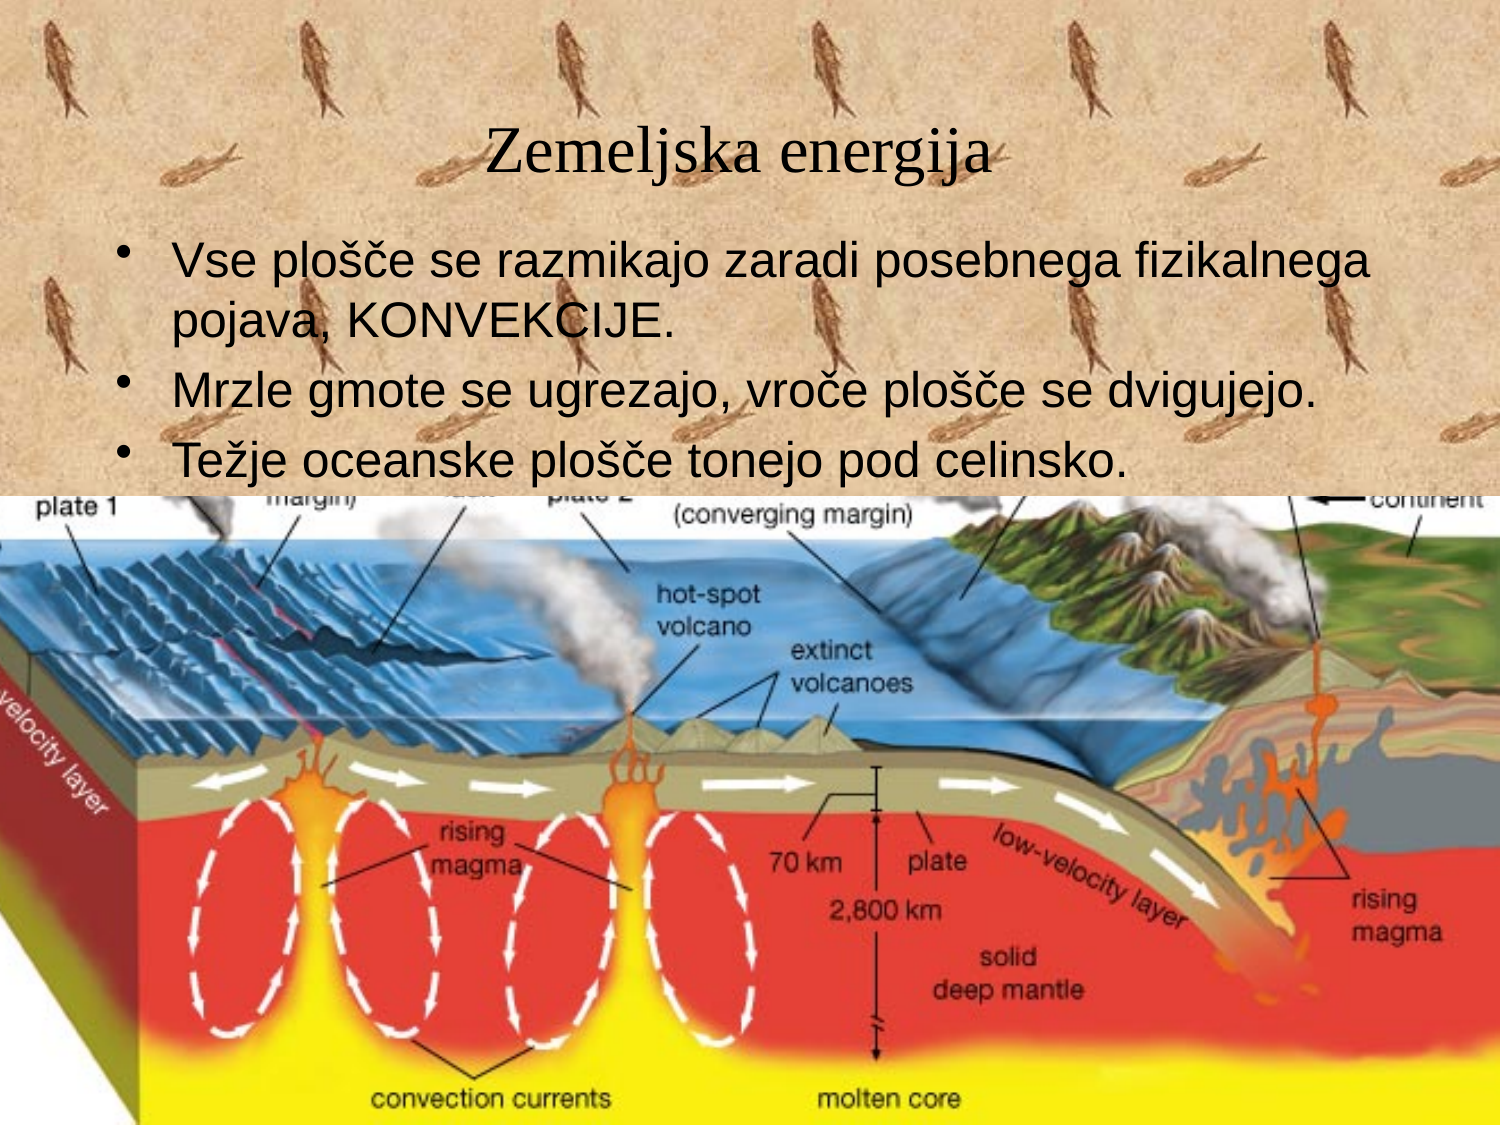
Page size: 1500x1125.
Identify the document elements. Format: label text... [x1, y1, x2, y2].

picture [0, 0, 1500, 1125]
title Zemeljska energija [75, 45, 1425, 233]
list Vse plošče se razmikajo zaradi posebnega fizikalnega pojava, KONVEKCIJE. Mrzle gmote se ugrezajo, vroče plošče se dvigujejo. Težje oceanske plošče tonejo pod celinsko. [100, 220, 1451, 496]
